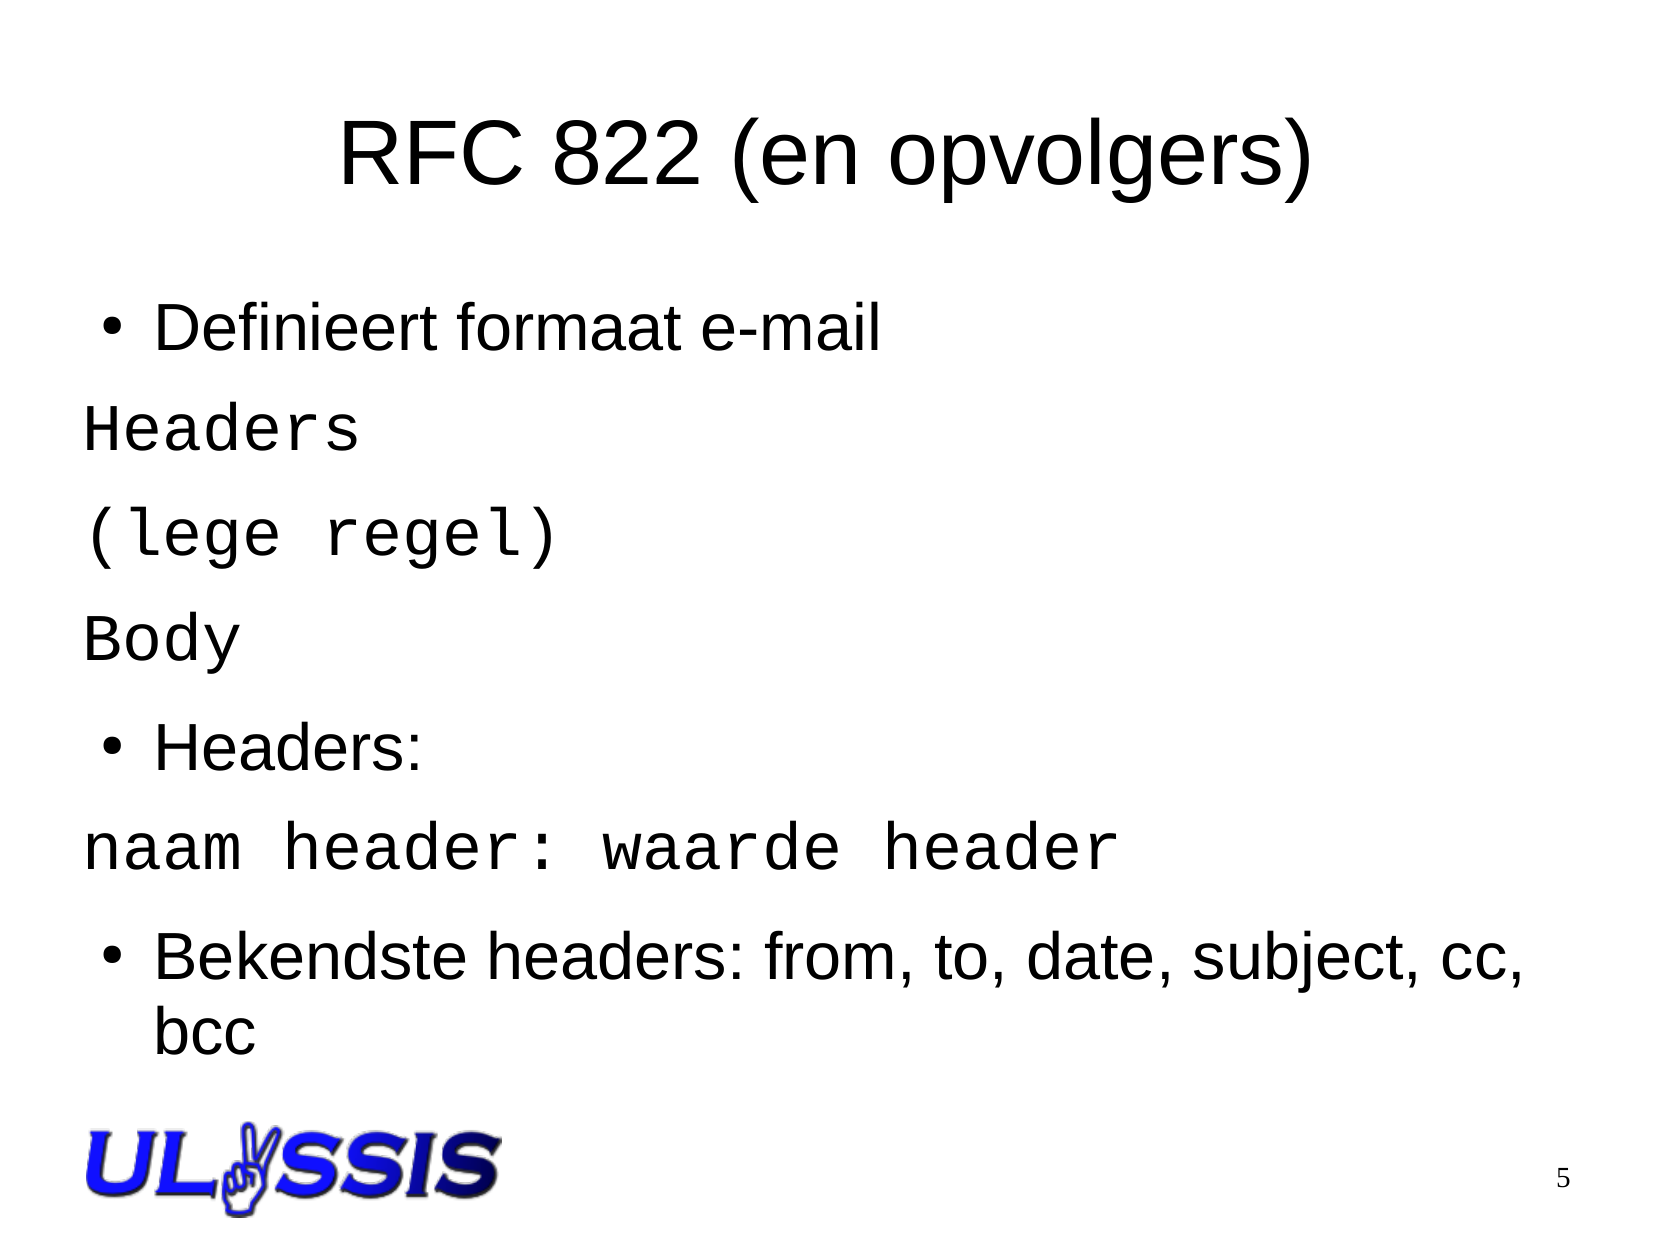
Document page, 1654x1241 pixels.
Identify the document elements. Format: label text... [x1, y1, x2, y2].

picture [86, 1121, 502, 1218]
list Definieert formaat e-mail Headers (lege regel) Body Headers: naam header: waarde header Bekendste headers: from, to, date, subject, cc, bcc [82, 290, 1571, 1094]
title RFC 822 (en opvolgers) [82, 49, 1571, 257]
